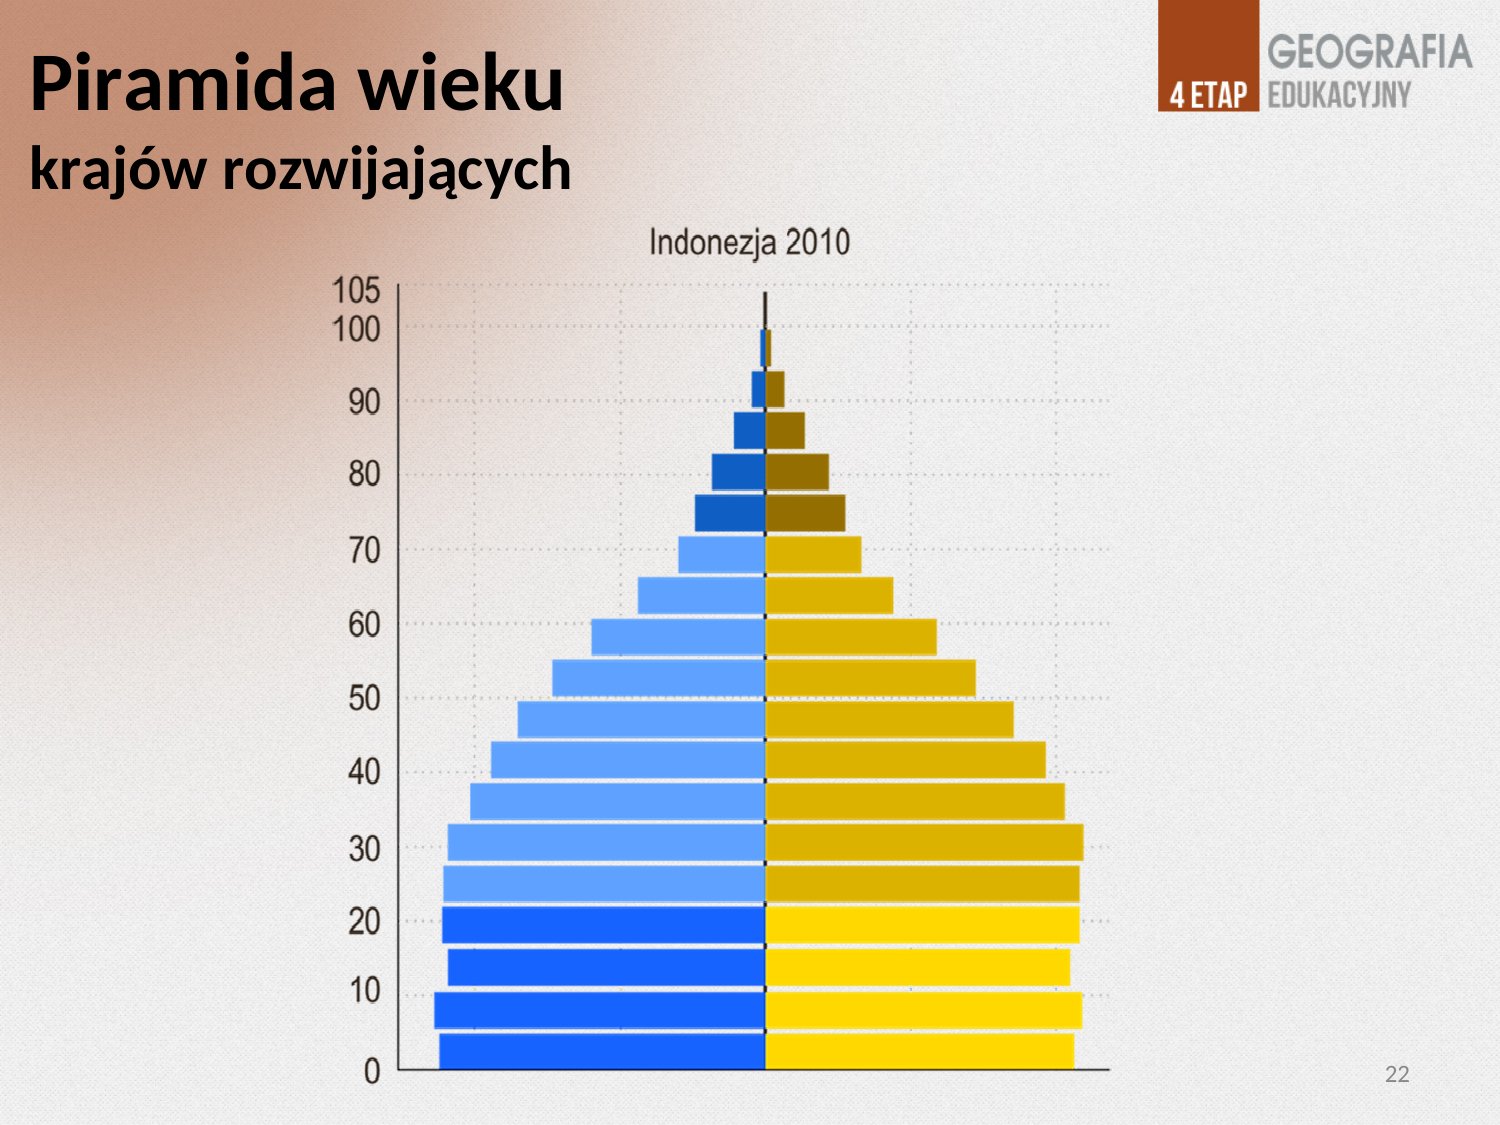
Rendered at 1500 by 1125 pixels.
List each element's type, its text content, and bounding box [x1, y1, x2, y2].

text_box <numer> [1211, 1042, 1426, 1103]
text_box Piramida wieku krajów rozwijających [14, 19, 1365, 210]
picture [0, 0, 1500, 1125]
